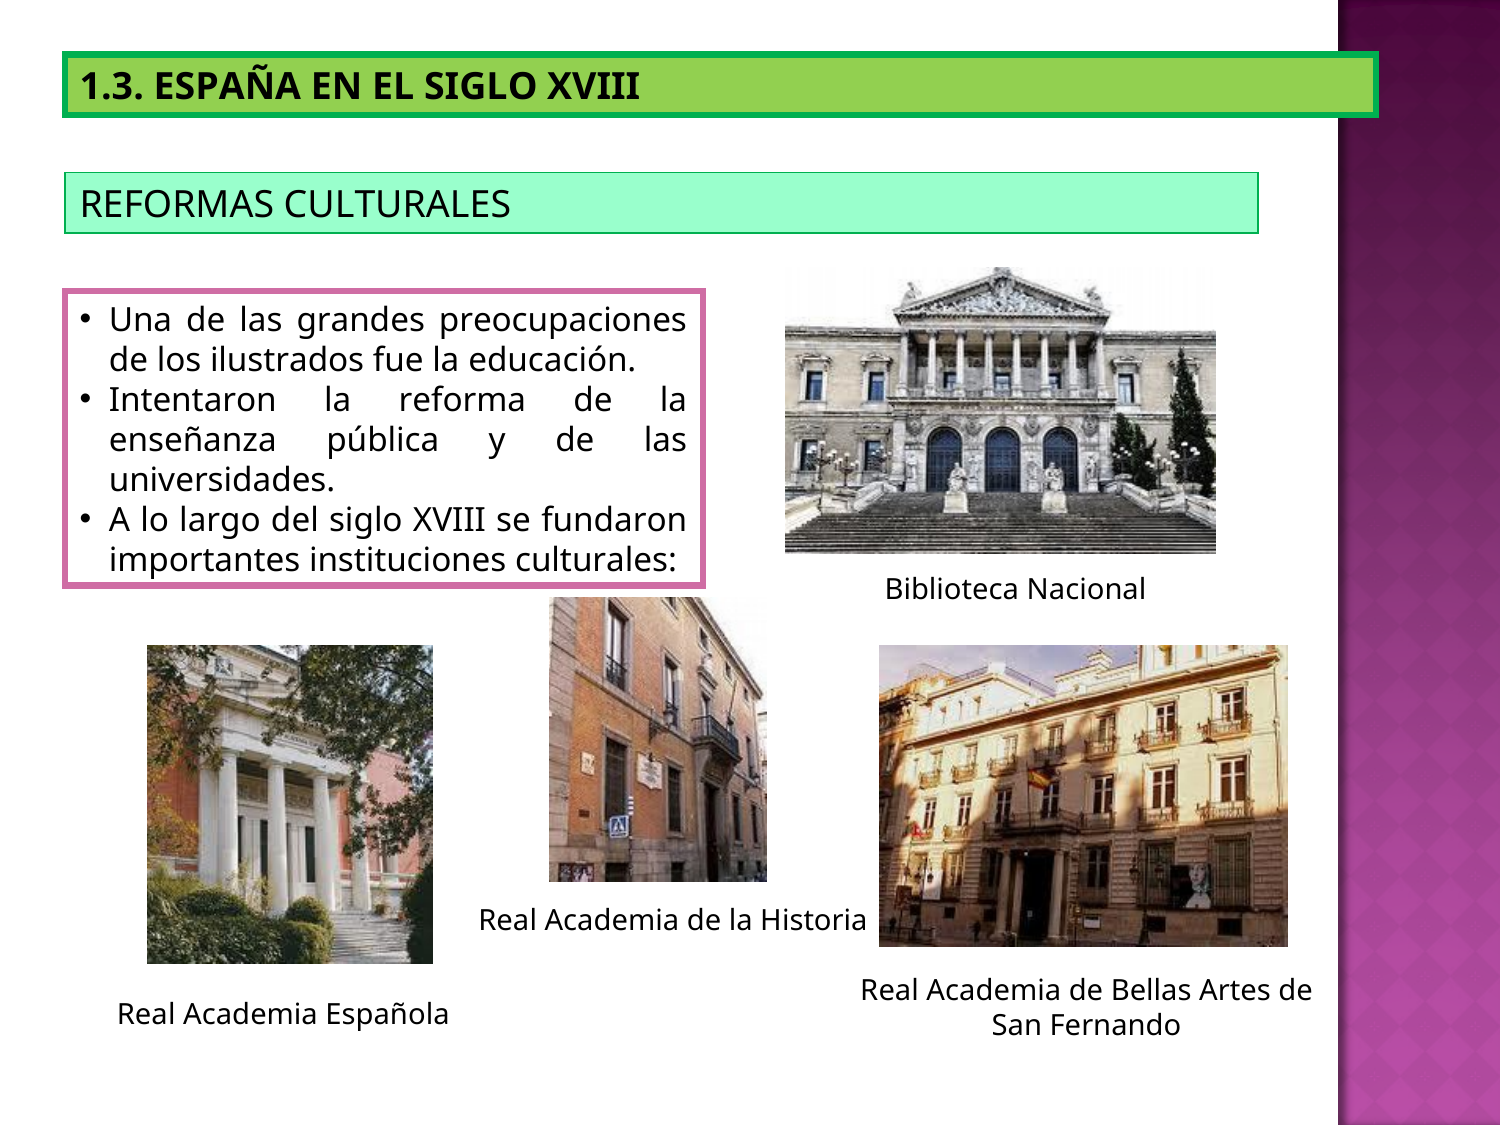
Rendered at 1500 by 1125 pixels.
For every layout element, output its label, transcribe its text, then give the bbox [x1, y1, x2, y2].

picture [549, 597, 767, 882]
picture [879, 645, 1288, 947]
text_box Real Academia de Bellas Artes de San Fernando [832, 964, 1341, 1050]
picture [1337, 0, 1500, 1125]
text_box Real Academia de la Historia [419, 893, 928, 944]
text_box Real Academia Española [29, 987, 538, 1039]
text_box Una de las grandes preocupaciones de los ilustrados fue la educación. Intentaron la reforma de la enseñanza pública y de las universidades. A lo largo del siglo XVIII se fundaron importantes instituciones culturales: [64, 290, 703, 586]
picture [785, 267, 1216, 554]
picture [147, 645, 433, 965]
text_box REFORMAS CULTURALES [64, 172, 1258, 234]
text_box 1.3. ESPAÑA EN EL SIGLO XVIII [64, 54, 1377, 116]
text_box Biblioteca Nacional [761, 562, 1270, 613]
